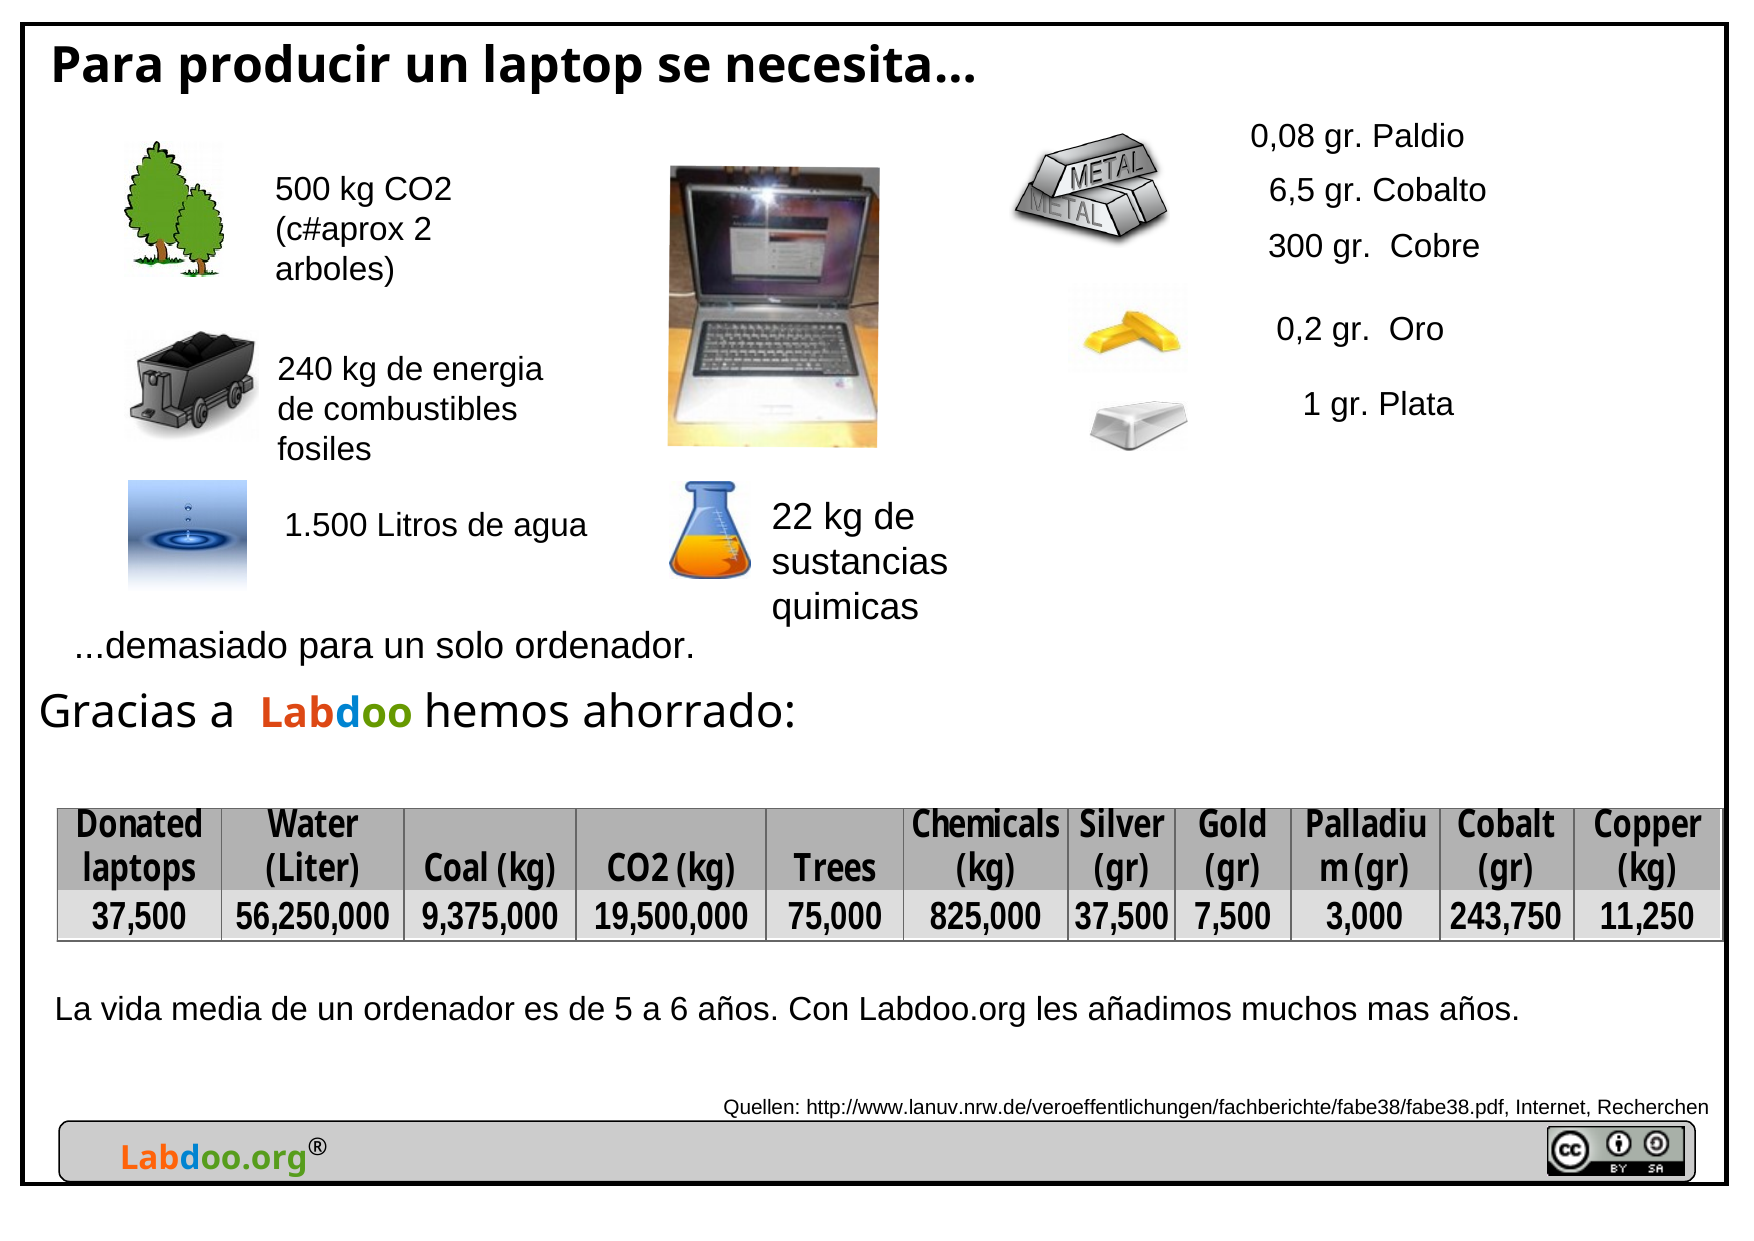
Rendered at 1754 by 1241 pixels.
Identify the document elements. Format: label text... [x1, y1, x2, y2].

text_box ...demasiado para un solo ordenador. [59, 613, 1630, 674]
text_box Quellen: http://www.lanuv.nrw.de/veroeffentlichungen/fachberichte/fabe38/fabe38.pdf, Internet, Recherchen [708, 1086, 1725, 1127]
text_box 22 kg de sustancias quimicas [756, 484, 1099, 613]
text_box 240 kg de energia de combustibles fosiles [262, 339, 585, 475]
text_box La vida media de un ordenador es de 5 a 6 años. Con Labdoo.org les añadimos muchos mas años. [39, 980, 1729, 1075]
picture [1547, 1127, 1685, 1176]
picture [667, 165, 880, 448]
text_box 1 gr. Plata [1287, 375, 1540, 449]
picture [669, 481, 751, 579]
picture [1068, 283, 1188, 373]
text_box 500 kg CO2 (c#aprox 2 arboles) [260, 160, 567, 295]
text_box Para producir un laptop se necesita… [35, 25, 1678, 107]
text_box 6,5 gr. Cobalto [1254, 161, 1524, 216]
text_box 300 gr. Cobre [1253, 216, 1549, 272]
text_box 0,2 gr. Oro [1261, 299, 1536, 395]
text_box Labdoo.org® [105, 1103, 382, 1186]
picture [124, 330, 259, 442]
picture [1009, 128, 1170, 249]
text_box 1.500 Litros de agua [269, 496, 621, 551]
text_box 0,08 gr. Paldio [1235, 106, 1583, 162]
chart [56, 808, 1725, 944]
picture [1089, 401, 1188, 451]
text_box Gracias a Labdoo hemos ahorrado: [23, 674, 1654, 745]
picture [128, 480, 247, 591]
picture [124, 141, 224, 277]
